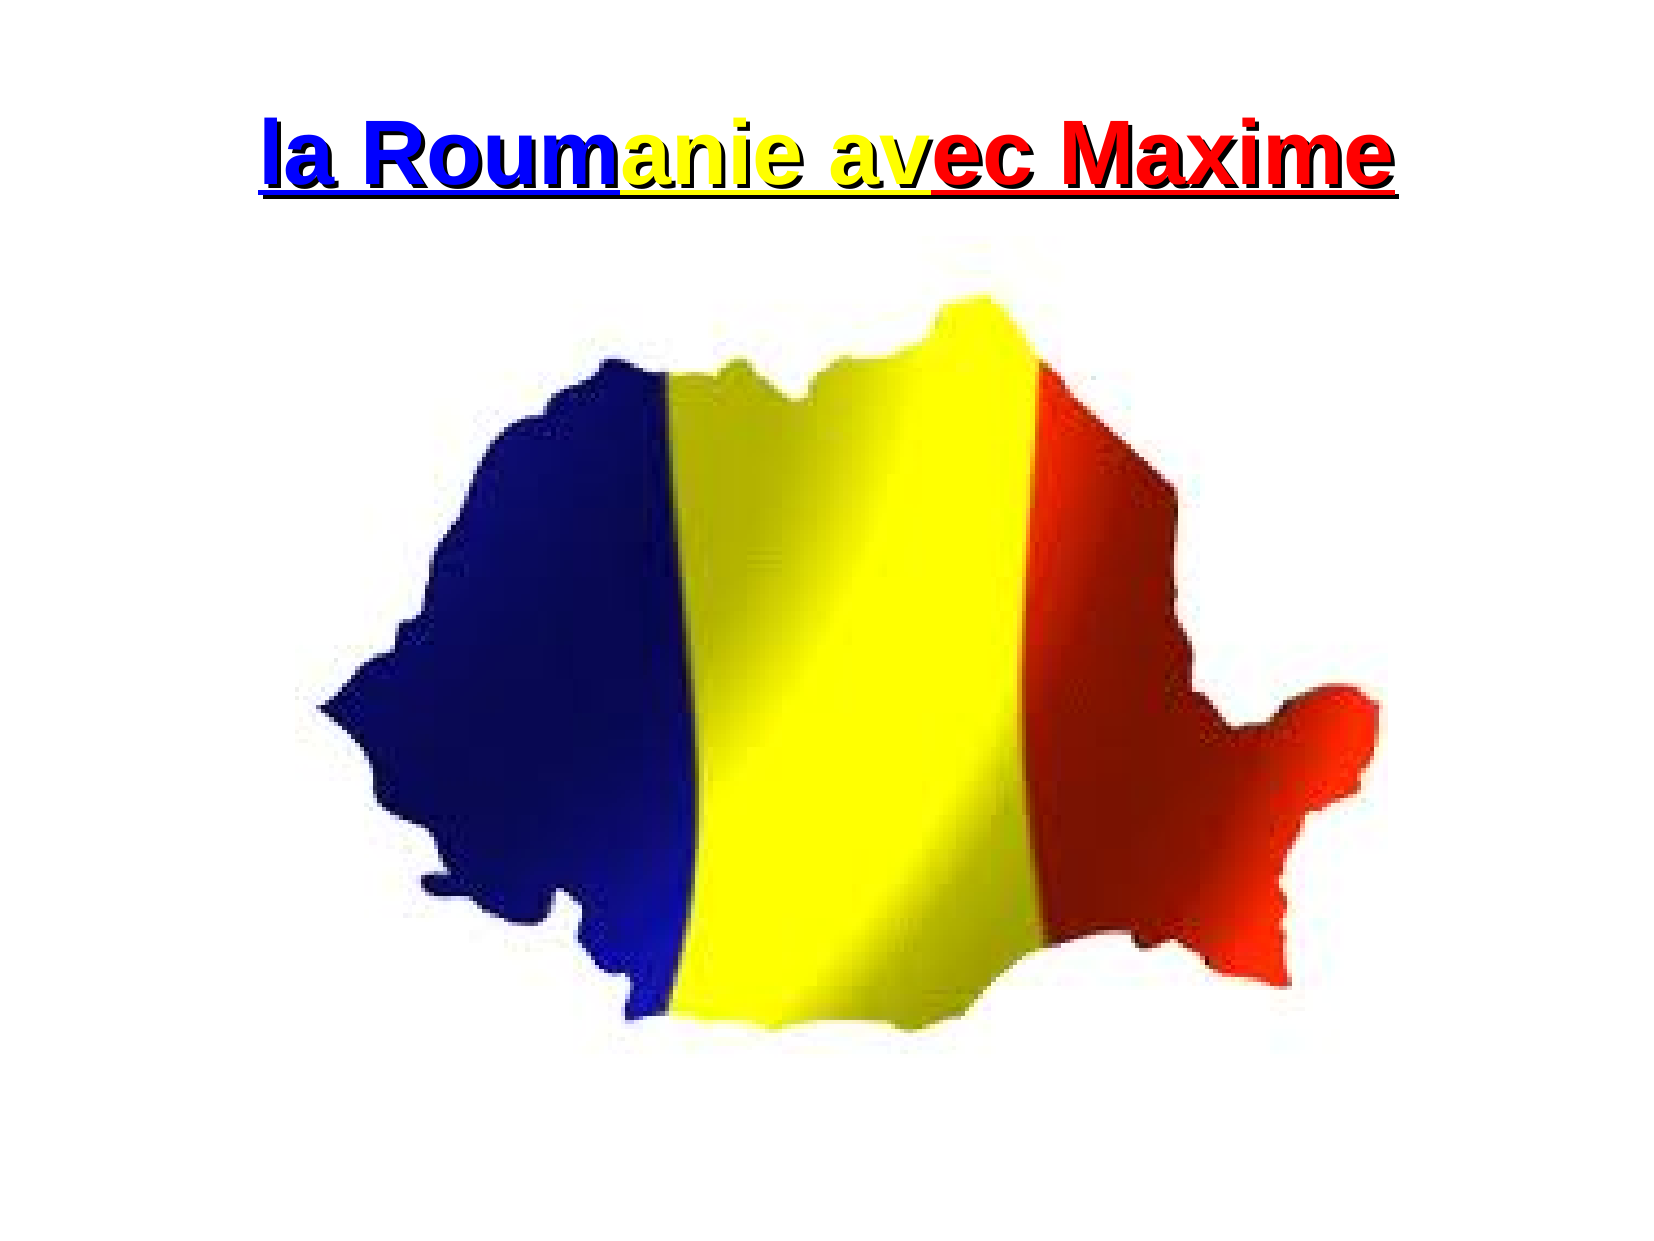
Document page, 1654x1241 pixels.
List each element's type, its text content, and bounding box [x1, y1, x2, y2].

title la Roumanie avec Maxime [82, 49, 1571, 257]
picture [295, 236, 1388, 1093]
